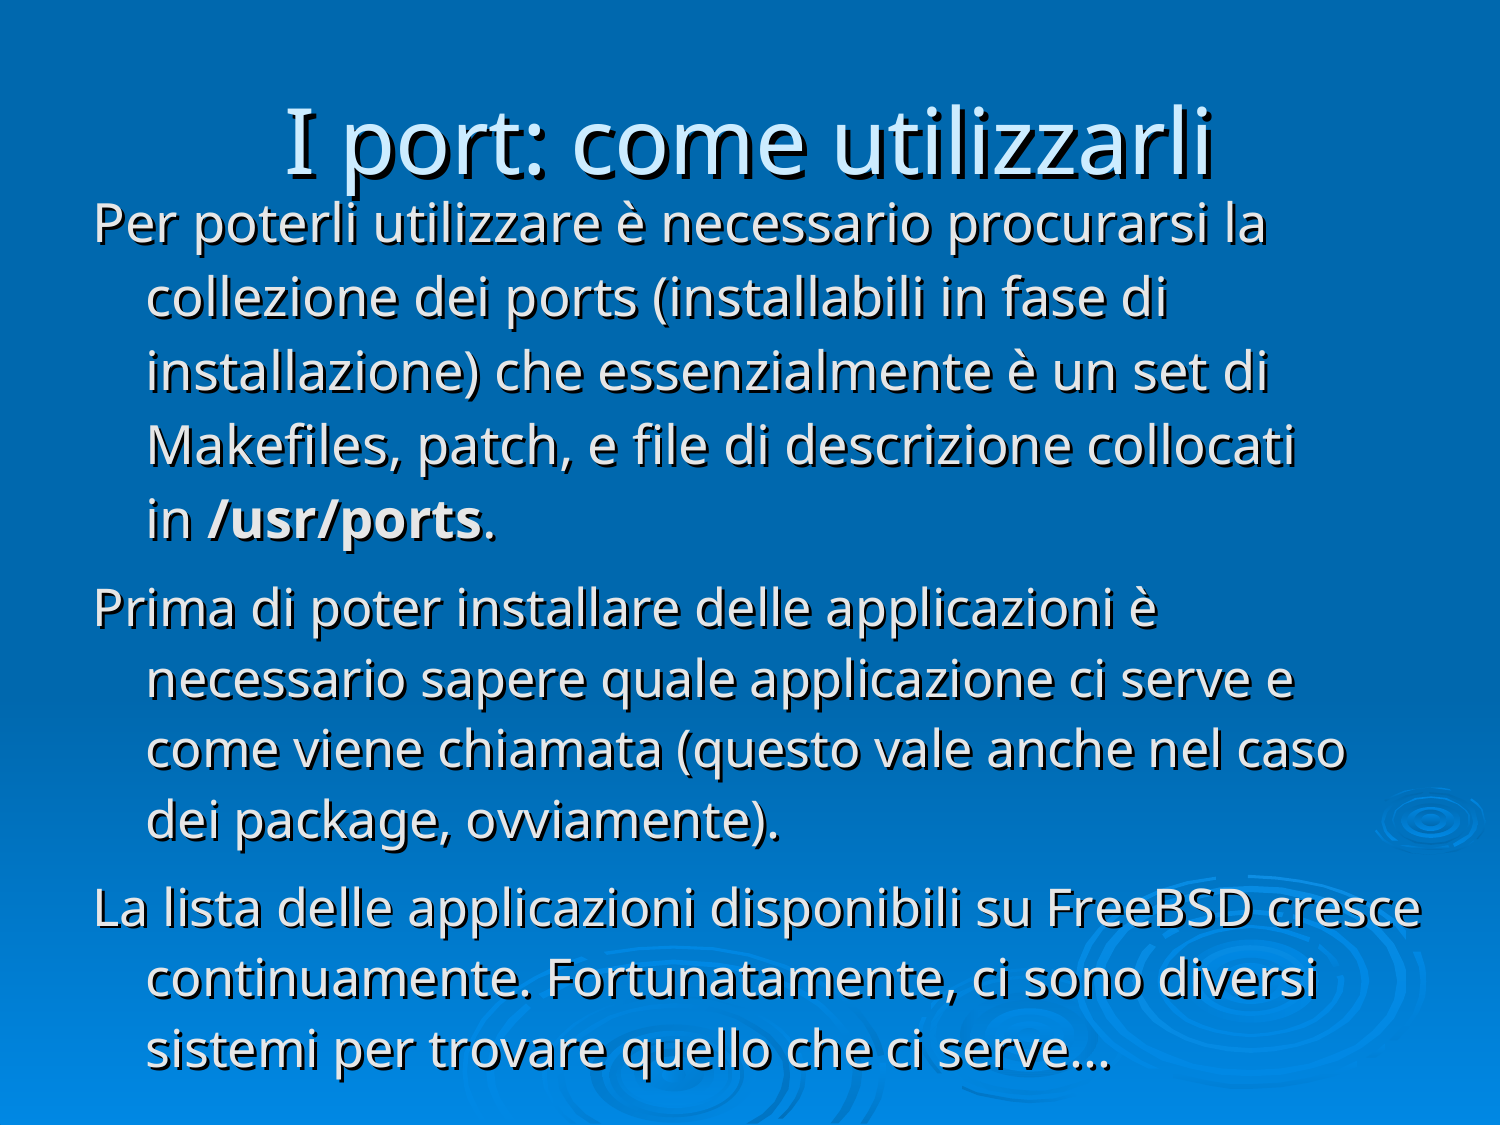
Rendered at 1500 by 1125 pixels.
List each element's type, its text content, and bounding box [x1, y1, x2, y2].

title I port: come utilizzarli [75, 21, 1426, 257]
subtitle Per poterli utilizzare è necessario procurarsi la collezione dei ports (installabili in fase di installazione) che essenzialmente è un set di Makefiles, patch, e file di descrizione collocati in /usr/ports. Prima di poter installare delle applicazioni è necessario sapere quale applicazione ci serve e come viene chiamata (questo vale anche nel caso dei package, ovviamente). La lista delle applicazioni disponibili su FreeBSD cresce continuamente. Fortunatamente, ci sono diversi sistemi per trovare quello che ci serve... [75, 262, 1426, 1005]
